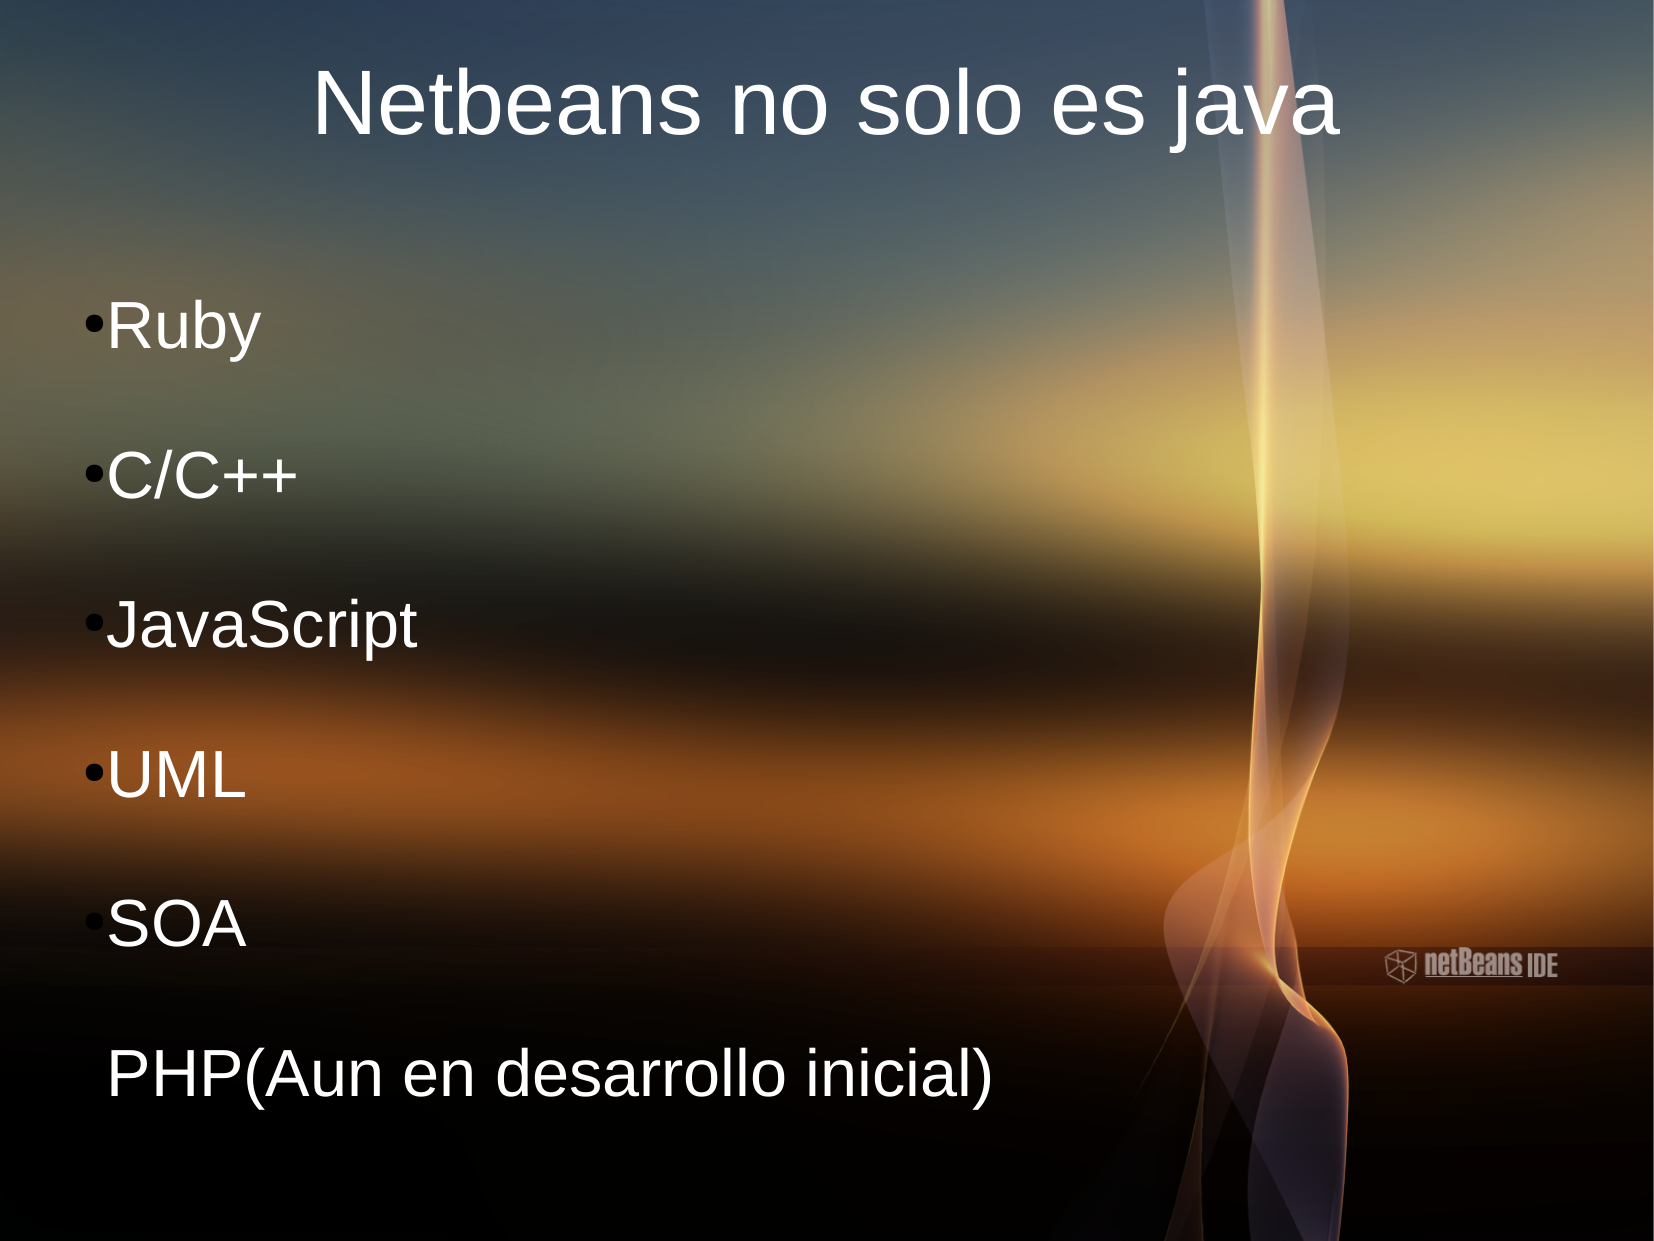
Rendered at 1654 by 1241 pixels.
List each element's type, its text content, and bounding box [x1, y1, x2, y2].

title Netbeans no solo es java [82, 50, 1571, 258]
subtitle Ruby C/C++ JavaScript UML SOA PHP(Aun en desarrollo inicial) [82, 288, 1571, 1111]
picture [0, 0, 1654, 1241]
